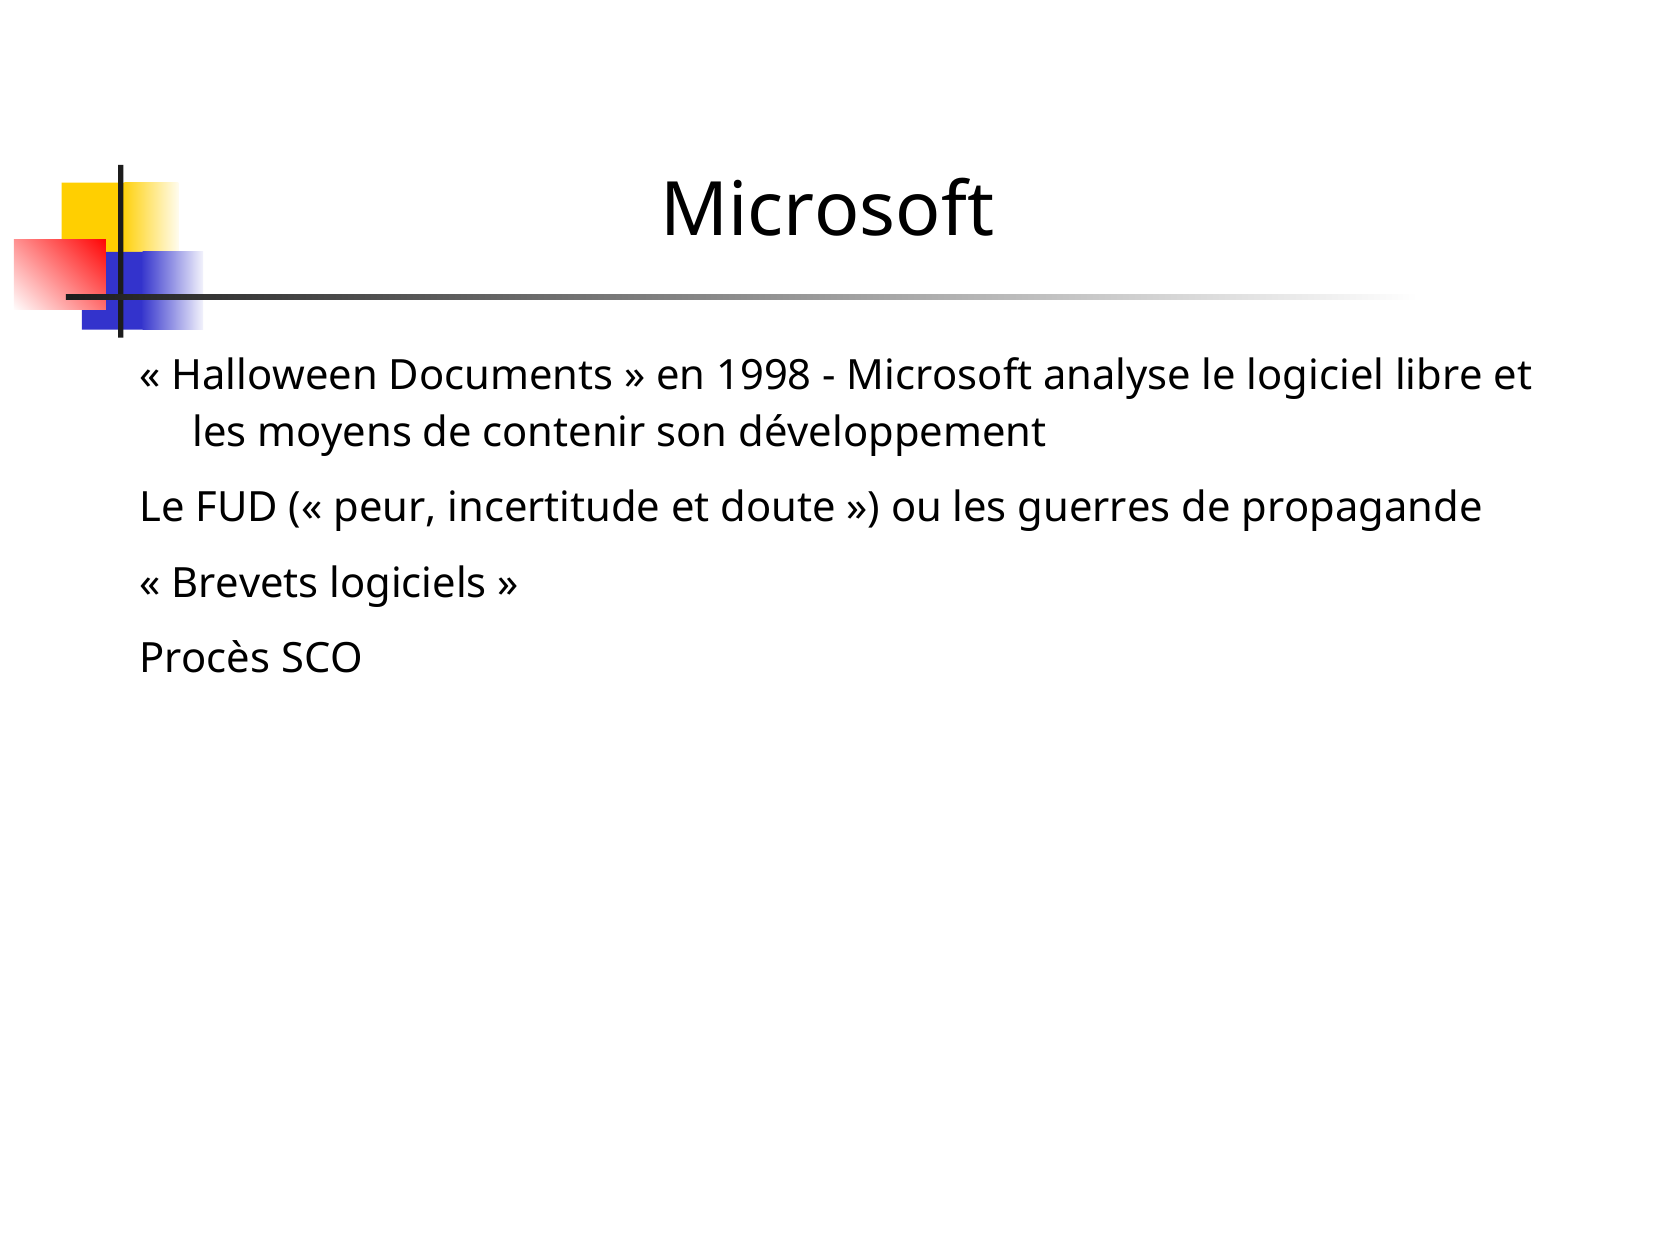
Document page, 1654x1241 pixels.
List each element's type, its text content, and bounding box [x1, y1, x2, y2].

title Microsoft [121, 102, 1534, 311]
list « Halloween Documents » en 1998 - Microsoft analyse le logiciel libre et les moyens de contenir son développement Le FUD (« peur, incertitude et doute ») ou les guerres de propagande « Brevets logiciels » Procès SCO [121, 344, 1534, 1127]
